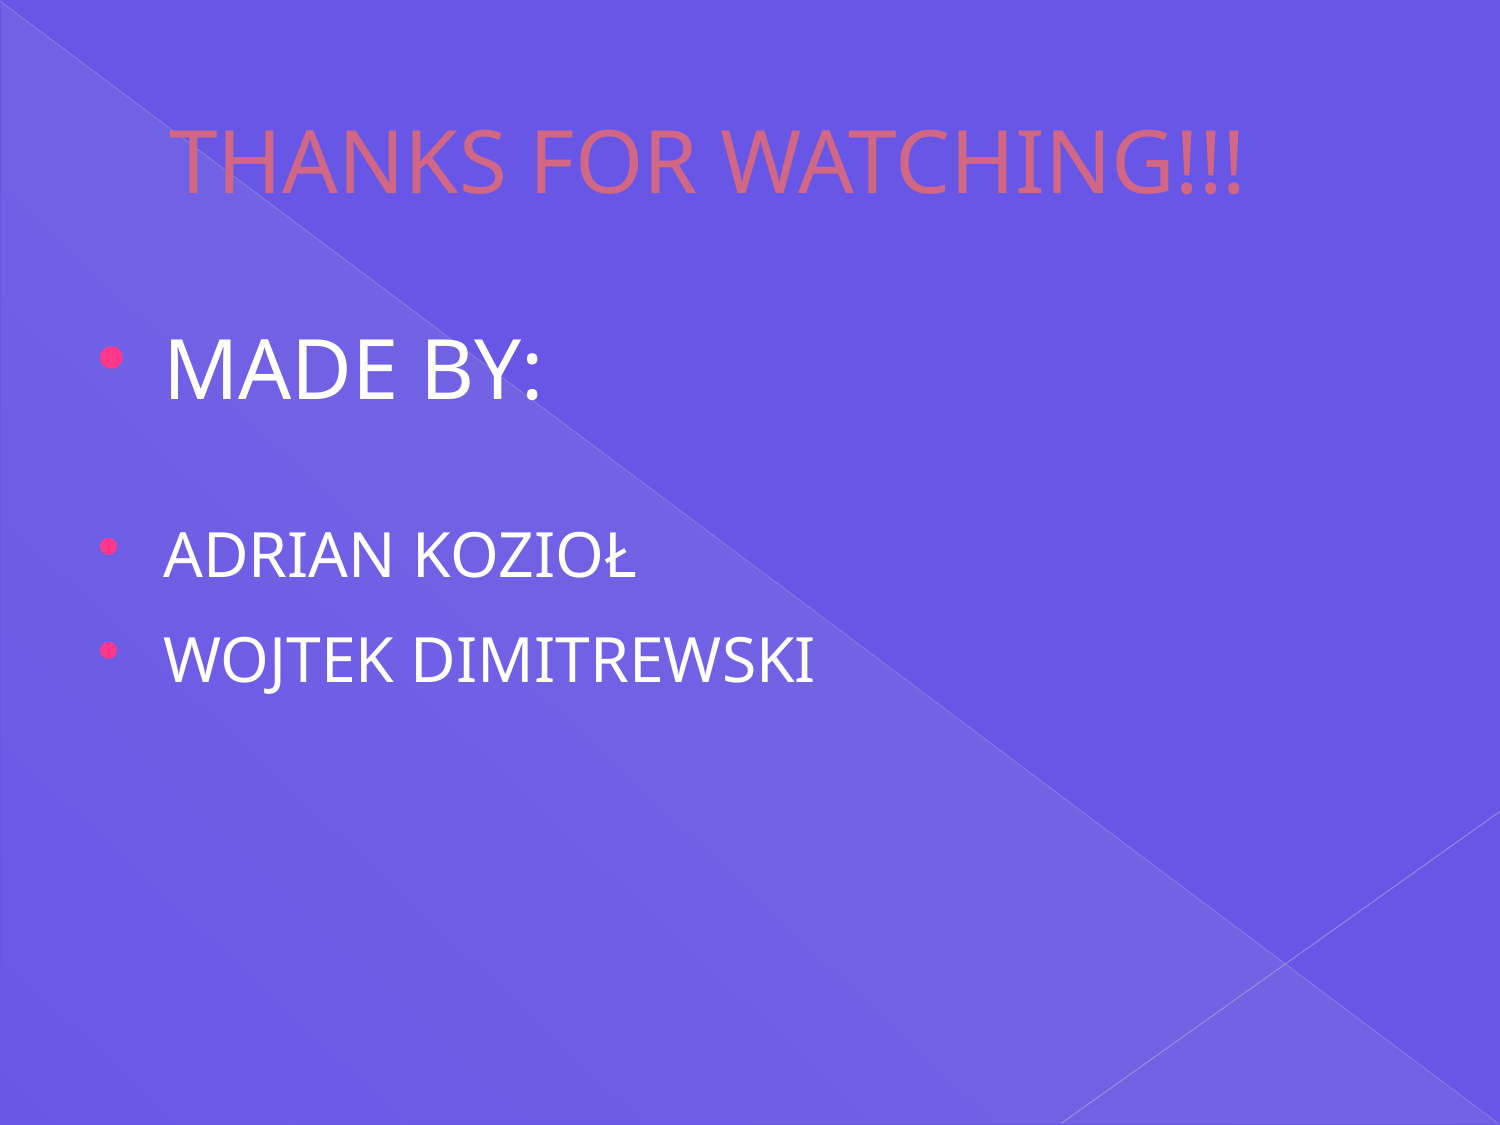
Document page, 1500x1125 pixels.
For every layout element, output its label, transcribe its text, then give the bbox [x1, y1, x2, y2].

list MADE BY: ADRIAN KOZIOŁ WOJTEK DIMITREWSKI [75, 308, 1425, 1059]
title THANKS FOR WATCHING!!! [75, 43, 1425, 274]
